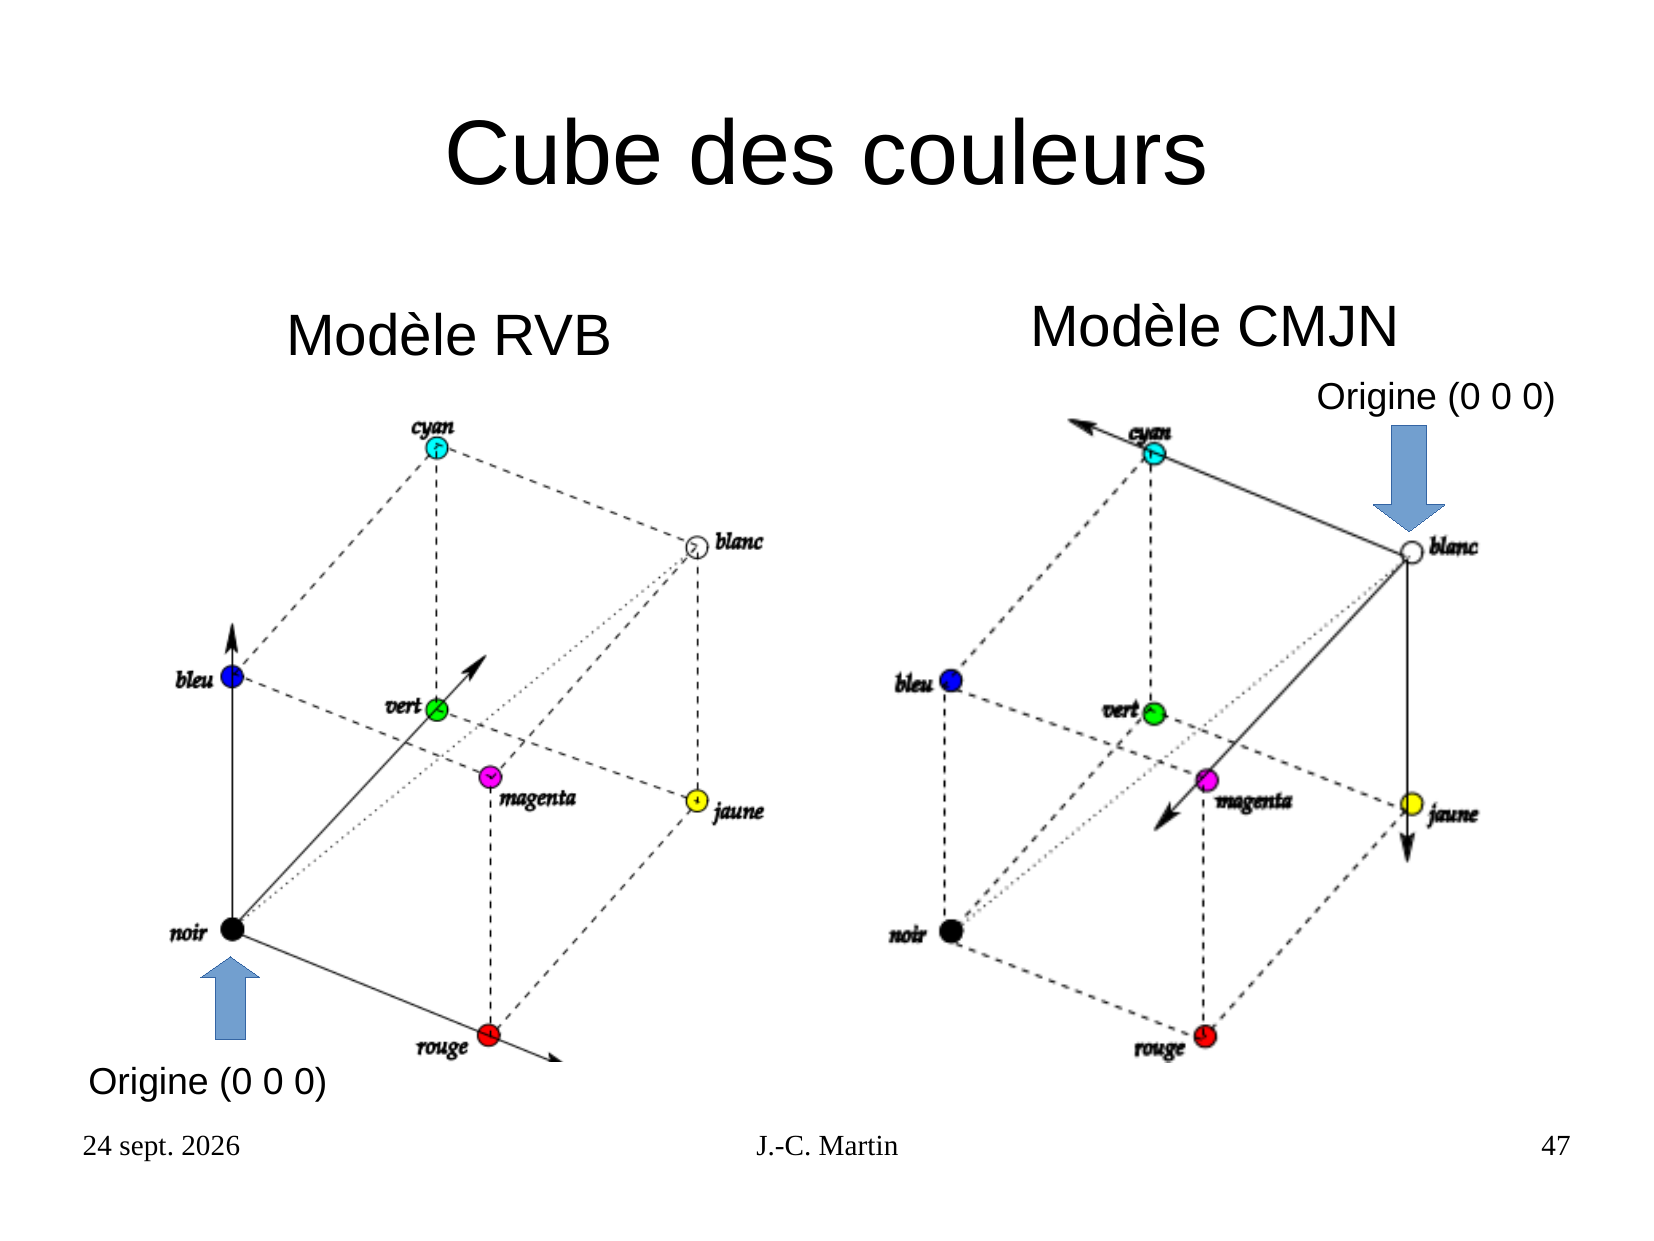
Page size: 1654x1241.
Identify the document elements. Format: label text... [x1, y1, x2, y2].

text_box [1373, 425, 1445, 532]
text_box Modèle RVB [271, 295, 628, 376]
picture [862, 413, 1512, 1063]
text_box Origine (0 0 0) [73, 1053, 343, 1111]
title Cube des couleurs [82, 49, 1571, 257]
text_box [200, 956, 260, 1040]
text_box Origine (0 0 0) [1301, 368, 1571, 426]
picture [141, 413, 792, 1062]
text_box Modèle CMJN [1015, 286, 1415, 367]
